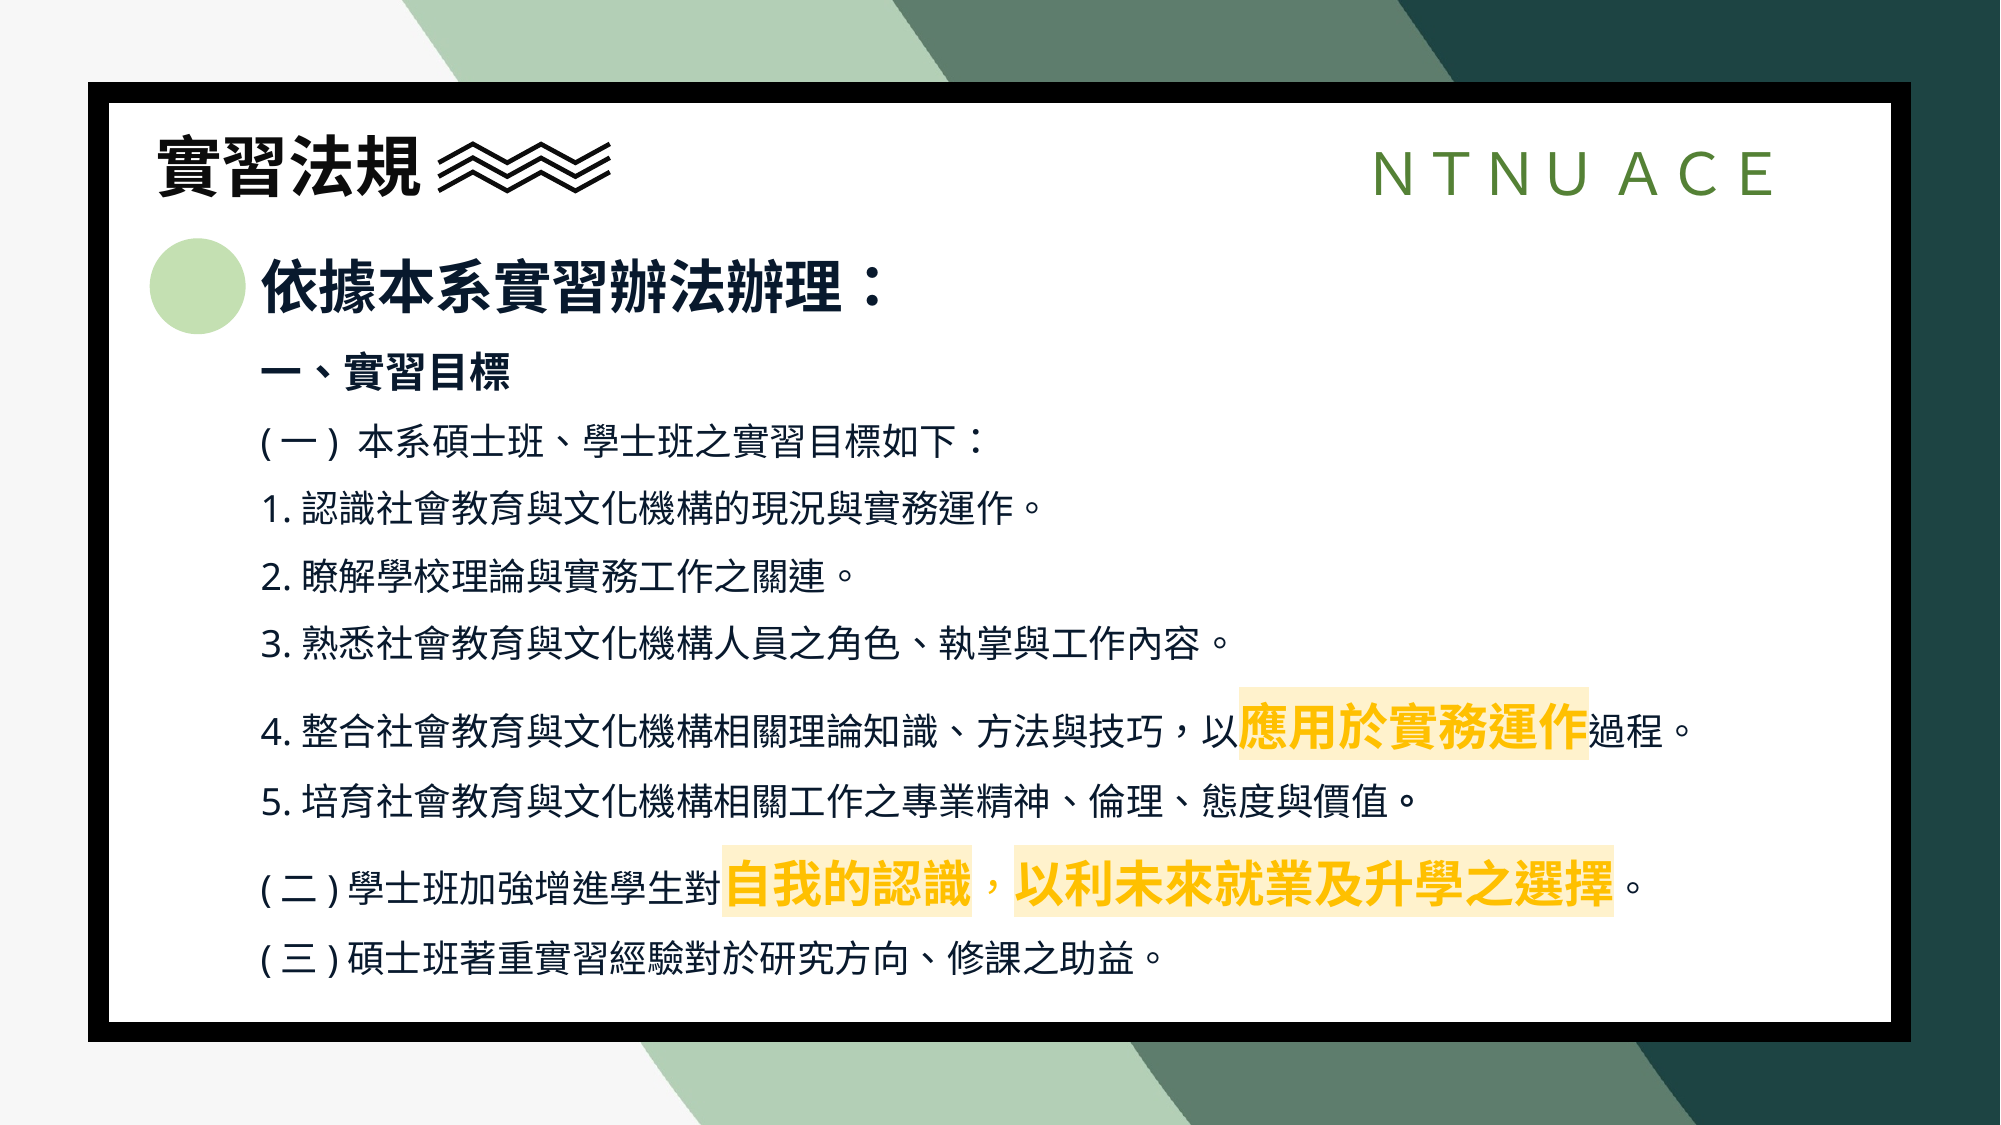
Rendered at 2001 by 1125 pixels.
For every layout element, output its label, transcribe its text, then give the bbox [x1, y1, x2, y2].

picture [0, 0, 2000, 1125]
text_box ＮＴＮＵ ＡＣＥ [1349, 129, 1860, 214]
text_box [99, 92, 1901, 1032]
text_box 依據本系實習辦法辦理： 一、實習目標 (一) 本系碩士班、學士班之實習目標如下： 1.認識社會教育與文化機構的現況與實務運作。 2.瞭解學校理論與實務工作之關連。 3.熟悉社會教育與文化機構人員之角色、執掌與工作內容。 4.整合社會教育與文化機構相關理論知識、方法與技巧，以應用於實務運作過程。 5.培育社會教育與文化機構相關工作之專業精神、倫理、態度與價值。 (二)學士班加強增進學生對自我的認識，以利未來就業及升學之選擇。 (三)碩士班著重實習經驗對於研究方向、修課之助益。 [246, 243, 1749, 988]
text_box 實習法規 [140, 117, 781, 212]
